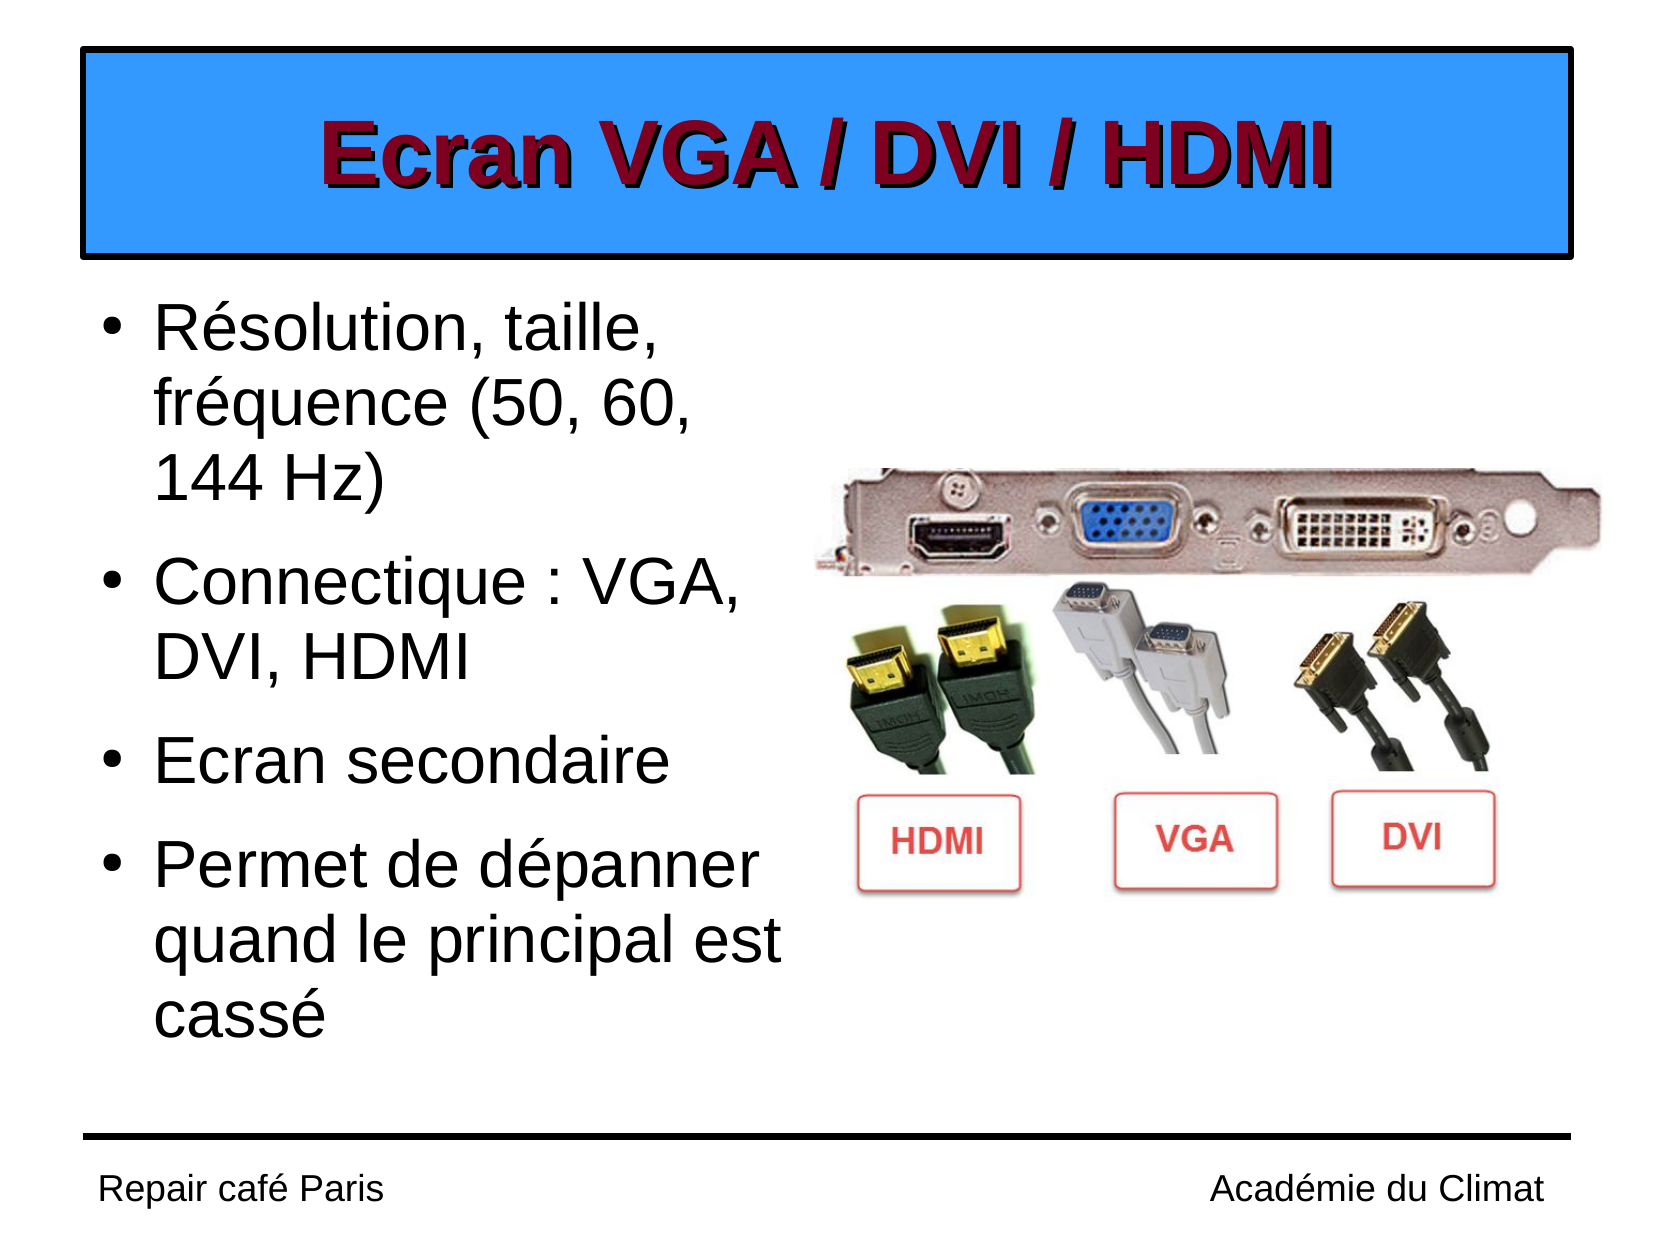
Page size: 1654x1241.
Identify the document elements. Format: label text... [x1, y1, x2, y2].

title Ecran VGA / DVI / HDMI [82, 49, 1571, 257]
text_box Repair café Paris Académie du Climat [82, 1160, 1571, 1217]
picture [814, 468, 1603, 901]
list Résolution, taille, fréquence (50, 60, 144 Hz) Connectique : VGA, DVI, HDMI Ecran secondaire Permet de dépanner quand le principal est cassé [82, 290, 809, 1052]
